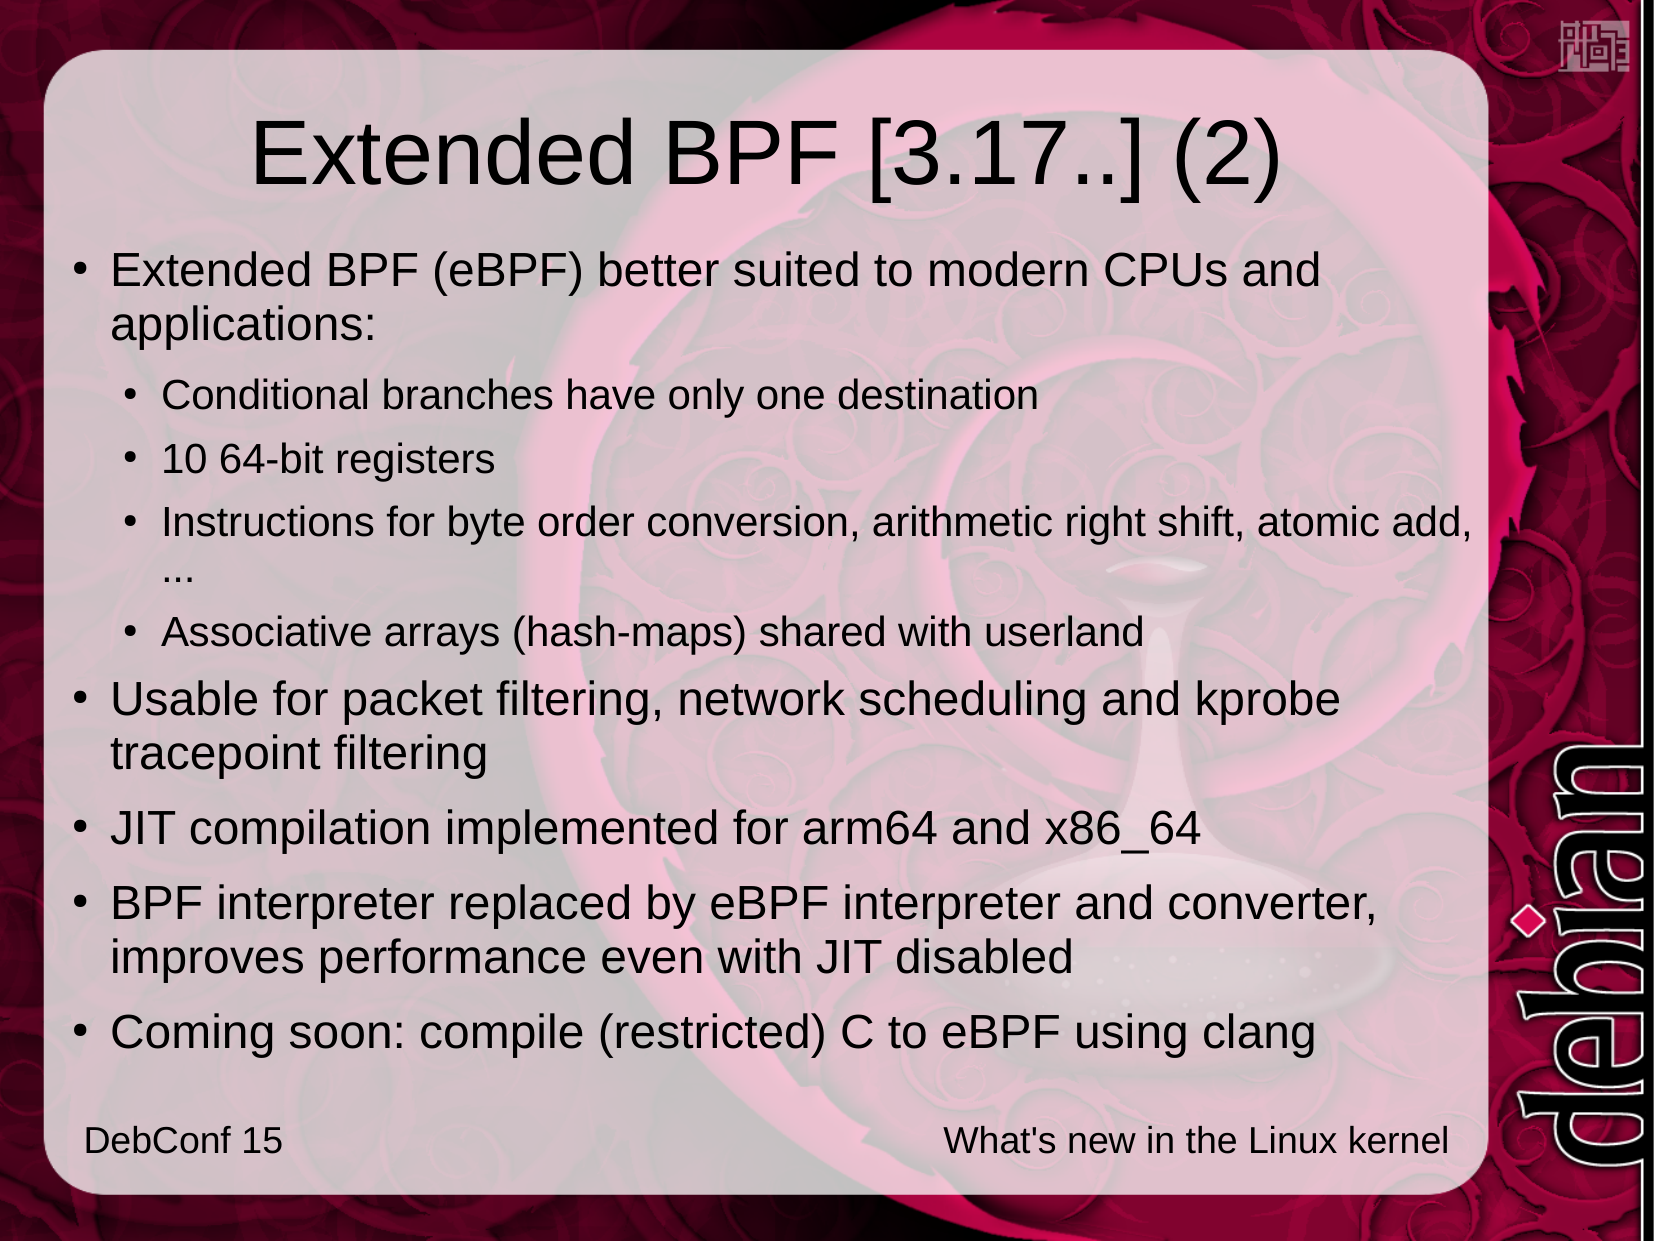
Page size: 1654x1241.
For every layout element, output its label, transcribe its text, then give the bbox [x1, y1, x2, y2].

text_box DebConf 15 [68, 1112, 746, 1170]
list Extended BPF (eBPF) better suited to modern CPUs and applications: Conditional branches have only one destination 10 64-bit registers Instructions for byte order conversion, arithmetic right shift, atomic add, ... Associative arrays (hash-maps) shared with userland Usable for packet filtering, network scheduling and kprobe tracepoint filtering JIT compilation implemented for arm64 and x86_64 BPF interpreter replaced by eBPF interpreter and converter, improves performance even with JIT disabled Coming soon: compile (restricted) C to eBPF using clang [59, 242, 1477, 1062]
title Extended BPF [3.17..] (2) [59, 49, 1477, 242]
picture [0, 0, 1654, 1241]
text_box What's new in the Linux kernel [770, 1112, 1465, 1170]
